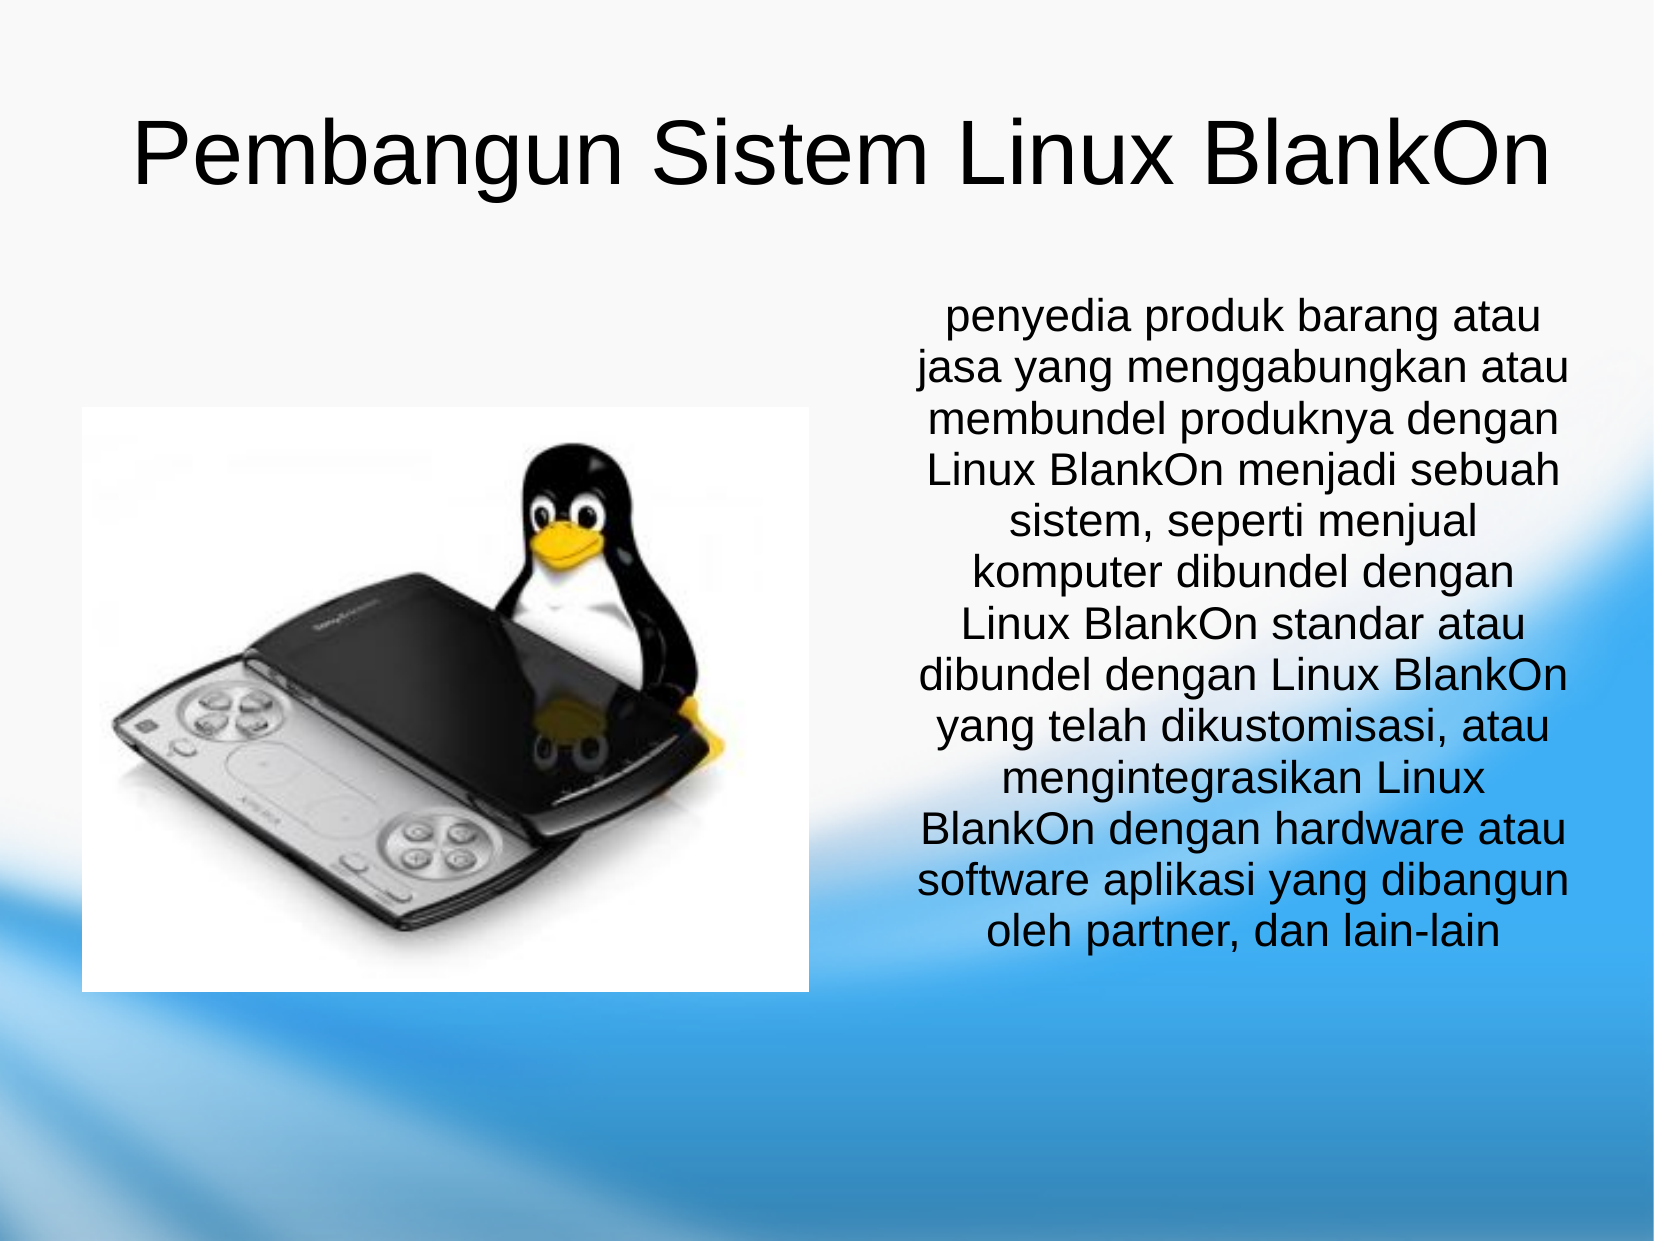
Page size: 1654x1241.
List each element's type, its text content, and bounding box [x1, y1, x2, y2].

picture [0, 0, 1654, 1241]
list penyedia produk barang atau jasa yang menggabungkan atau membundel produknya dengan Linux BlankOn menjadi sebuah sistem, seperti menjual komputer dibundel dengan Linux BlankOn standar atau dibundel dengan Linux BlankOn yang telah dikustomisasi, atau mengintegrasikan Linux BlankOn dengan hardware atau software aplikasi yang dibangun oleh partner, dan lain-lain [845, 290, 1572, 1109]
title Pembangun Sistem Linux BlankOn [82, 49, 1571, 257]
